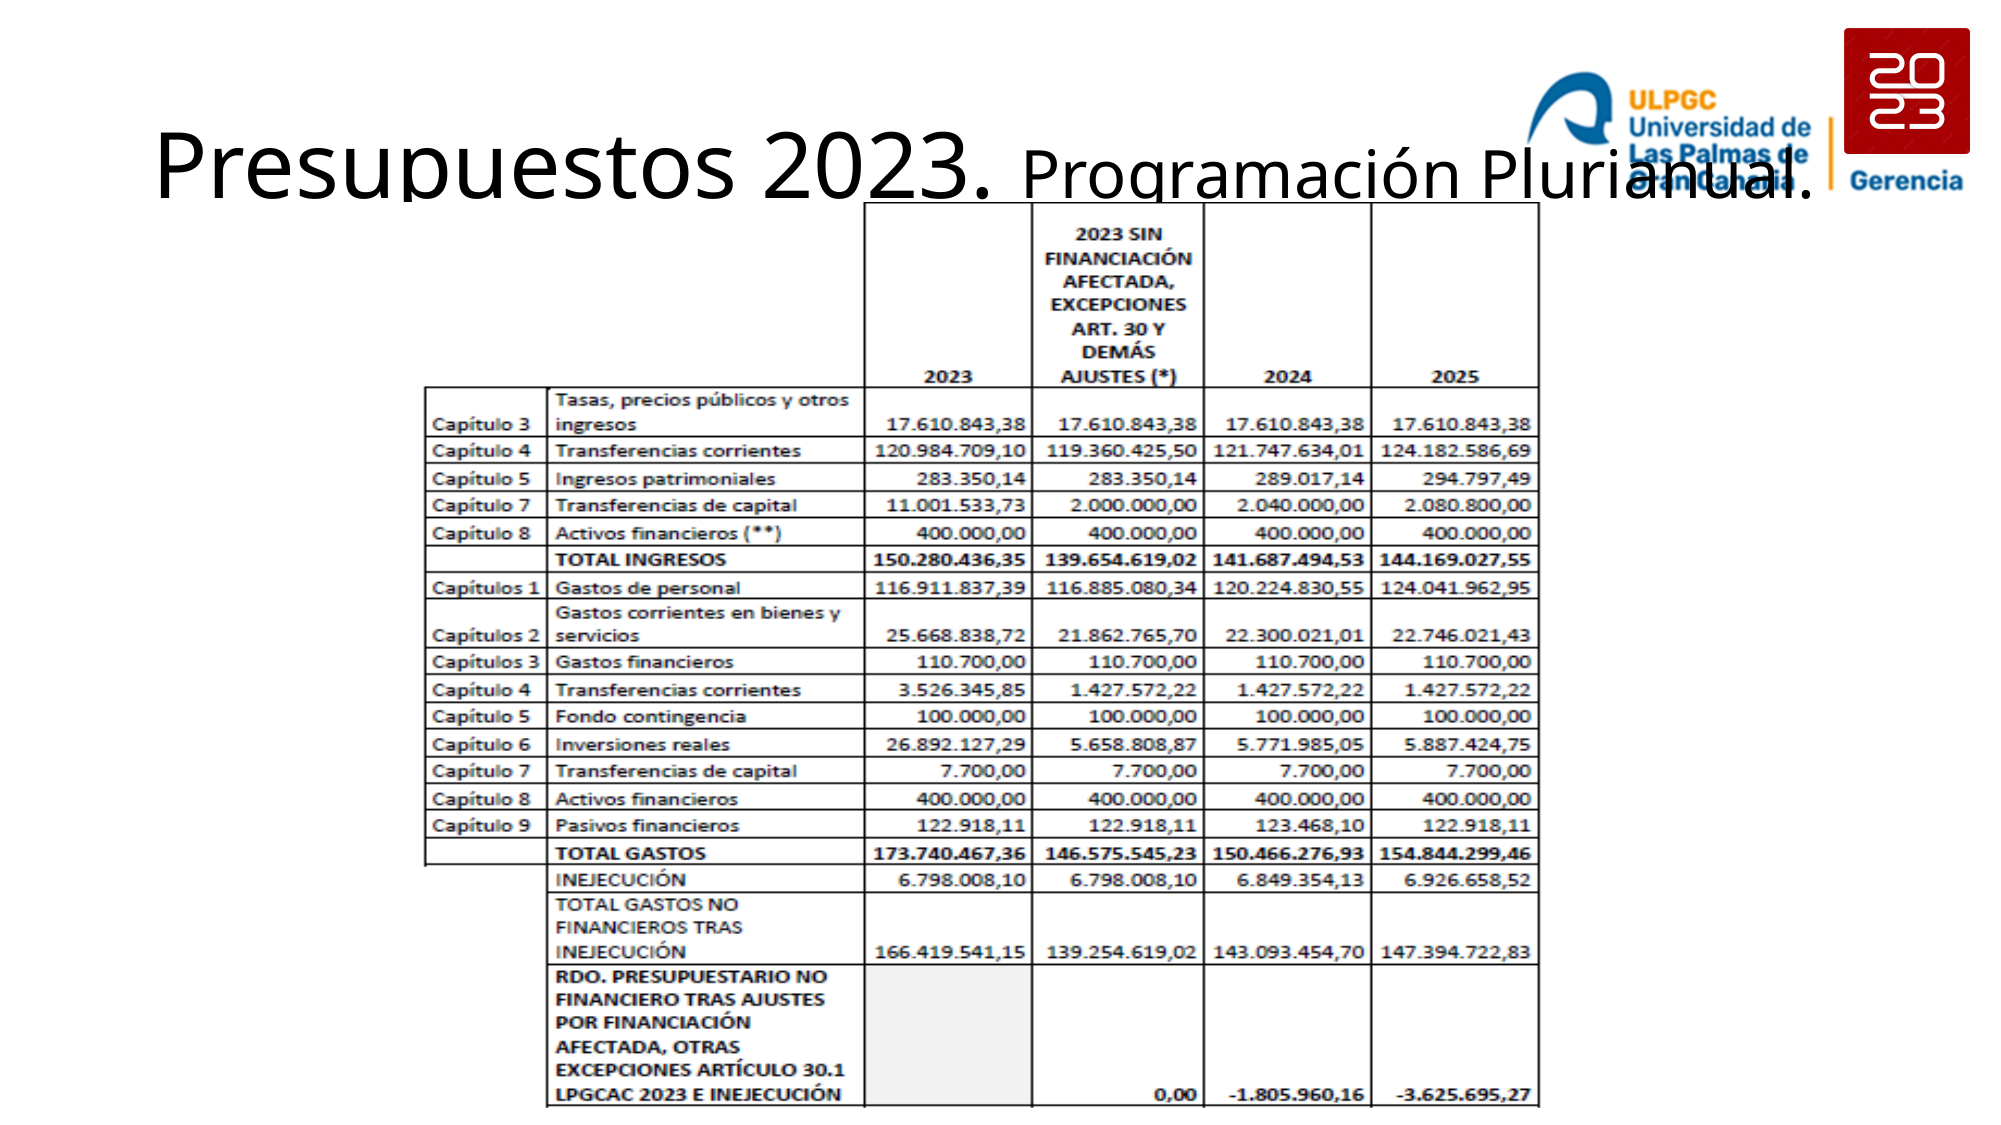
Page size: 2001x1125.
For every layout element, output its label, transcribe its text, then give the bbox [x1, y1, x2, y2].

picture [1493, 24, 2000, 232]
title Presupuestos 2023. Programación Plurianual. [137, 59, 1863, 278]
picture [390, 202, 1545, 1108]
